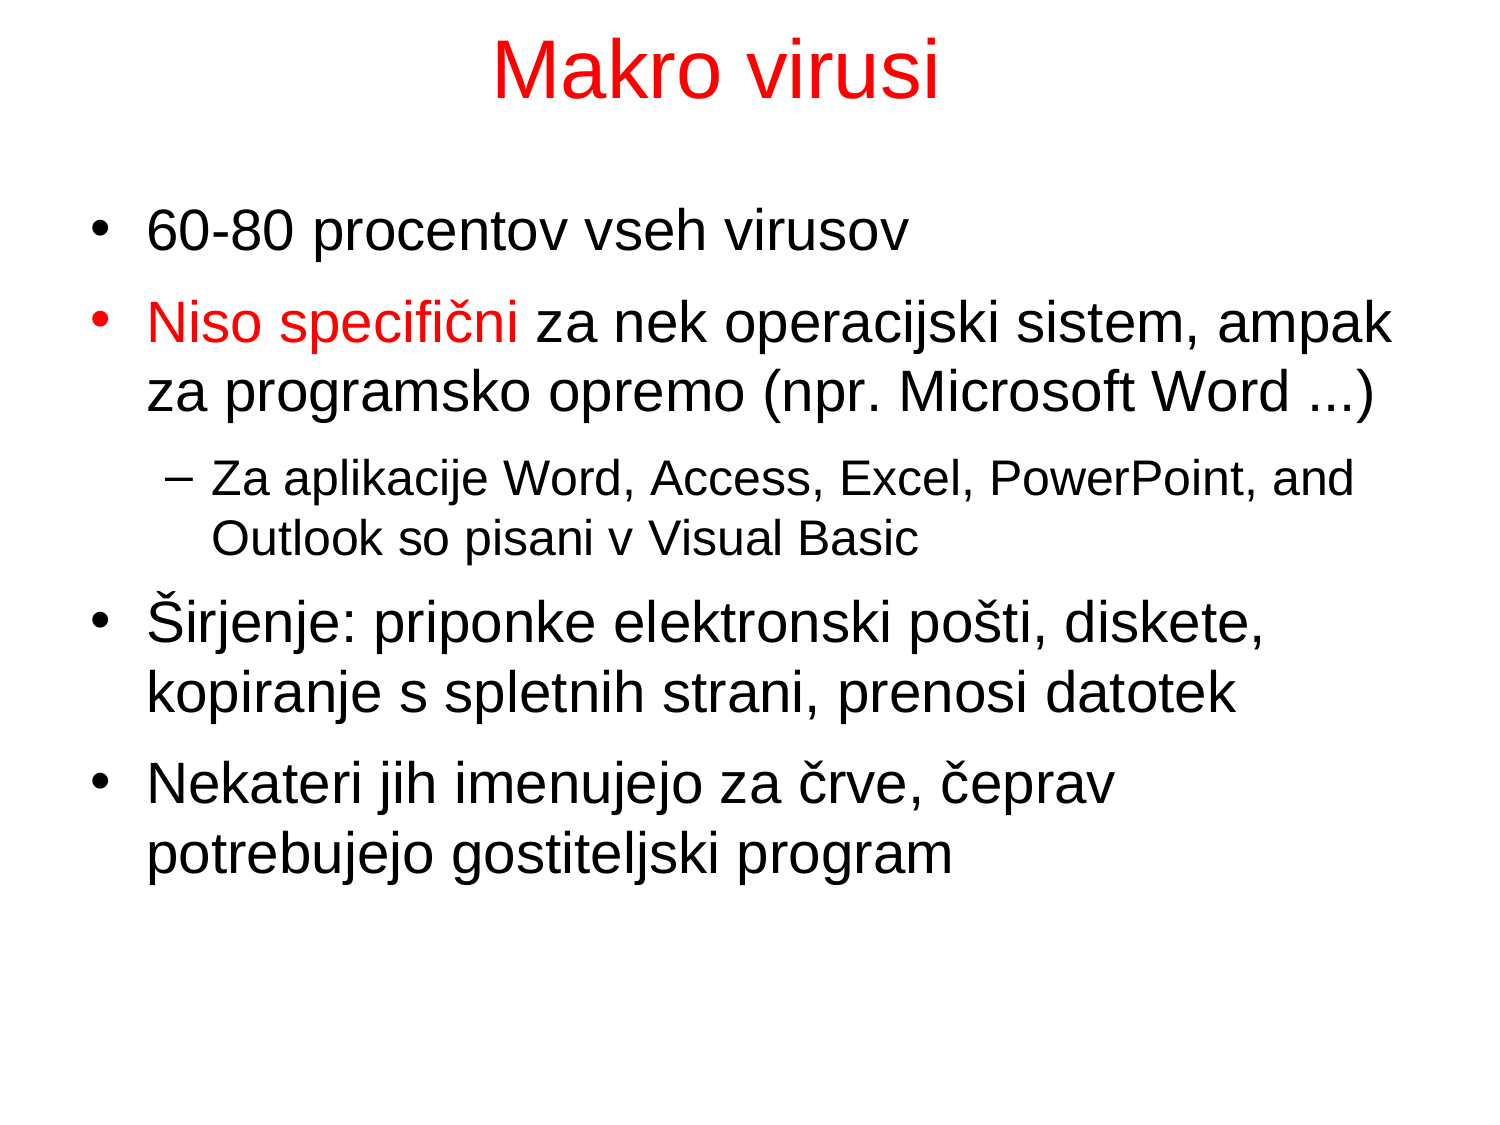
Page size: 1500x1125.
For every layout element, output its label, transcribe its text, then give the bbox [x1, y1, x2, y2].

list 60-80 procentov vseh virusov Niso specifični za nek operacijski sistem, ampak za programsko opremo (npr. Microsoft Word ...) Za aplikacije Word, Access, Excel, PowerPoint, and Outlook so pisani v Visual Basic Širjenje: priponke elektronski pošti, diskete, kopiranje s spletnih strani, prenosi datotek Nekateri jih imenujejo za črve, čeprav potrebujejo gostiteljski program [75, 184, 1426, 928]
title Makro virusi [41, 0, 1392, 160]
